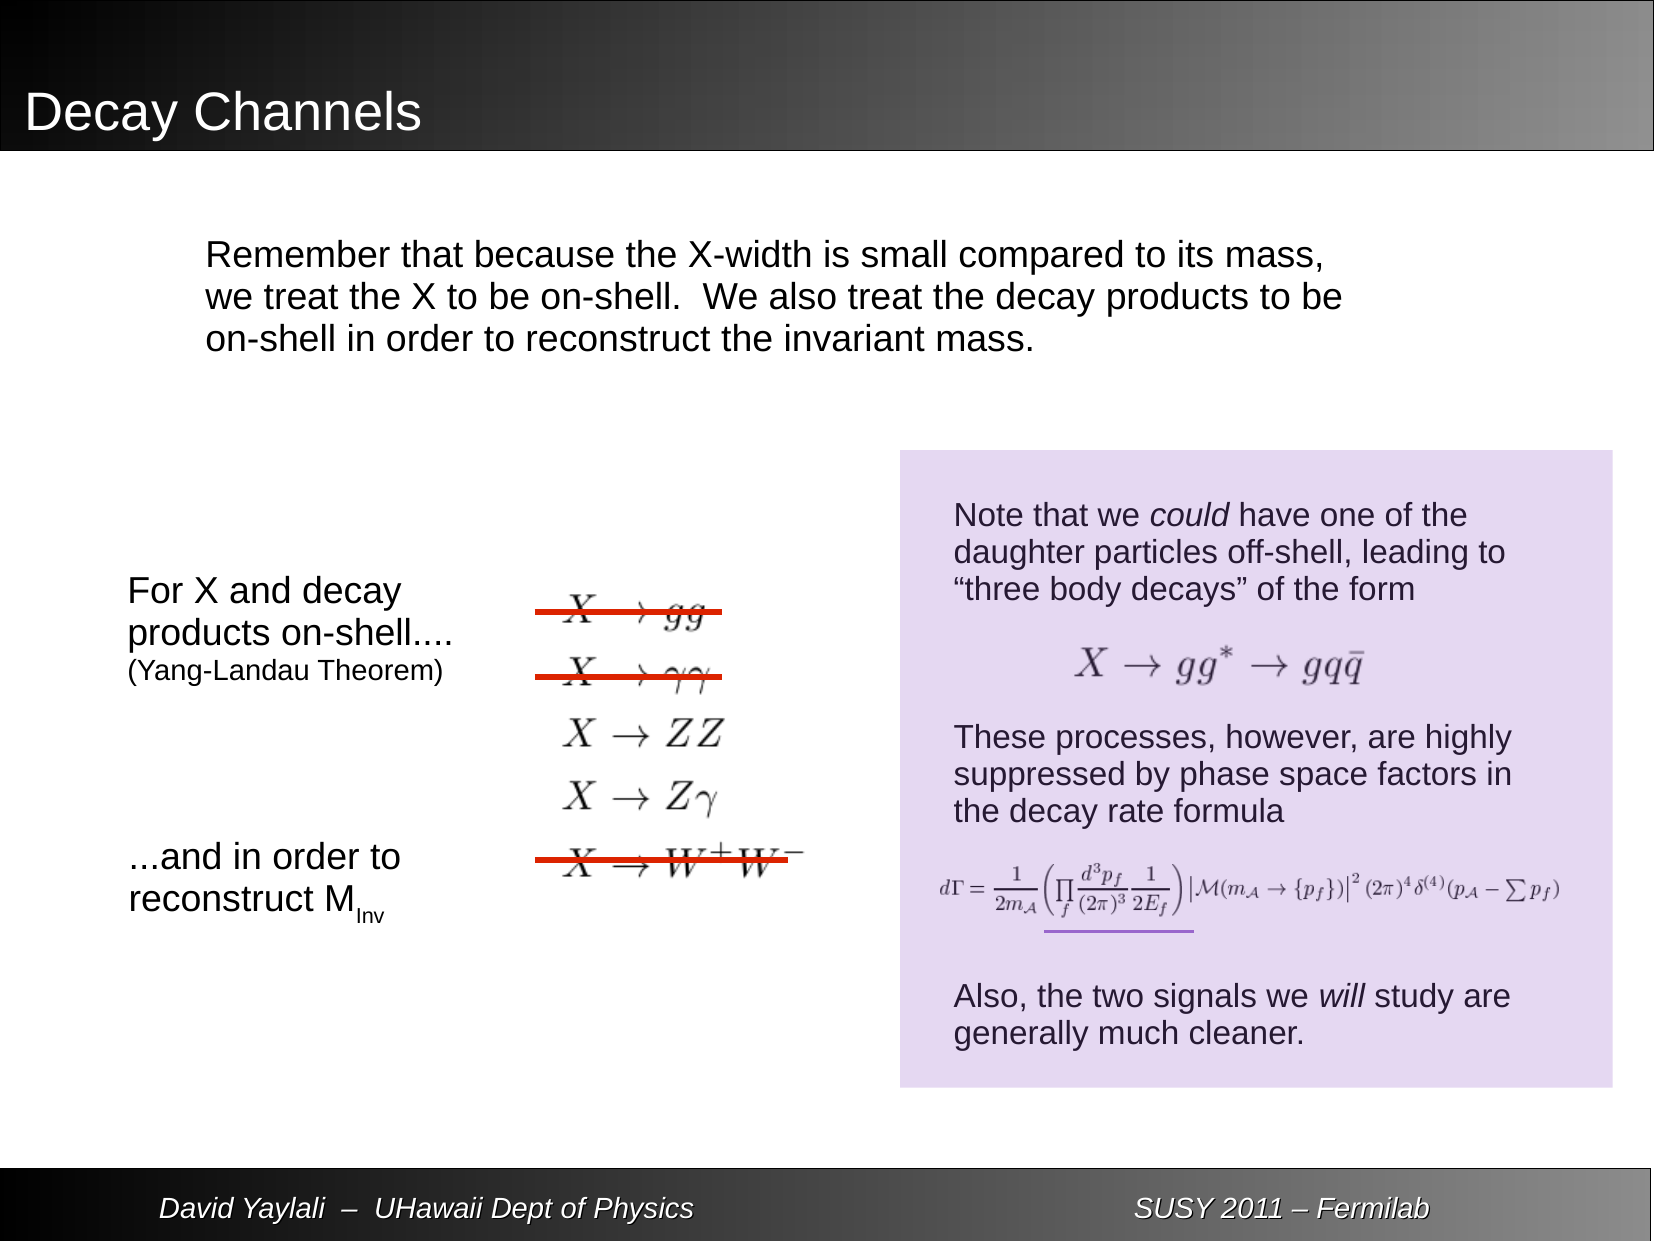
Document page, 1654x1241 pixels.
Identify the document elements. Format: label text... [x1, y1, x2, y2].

picture [525, 568, 836, 938]
text_box [900, 450, 1613, 1088]
text_box Decay Channels [9, 74, 438, 150]
text_box ...and in order to reconstruct MInv [112, 826, 451, 938]
text_box For X and decay products on-shell.... (Yang-Landau Theorem) [112, 562, 488, 695]
text_box Remember that because the X-width is small compared to its mass, we treat the X to be on-shell. We also treat the decay products to be on-shell in order to reconstruct the invariant mass. [189, 225, 1390, 369]
